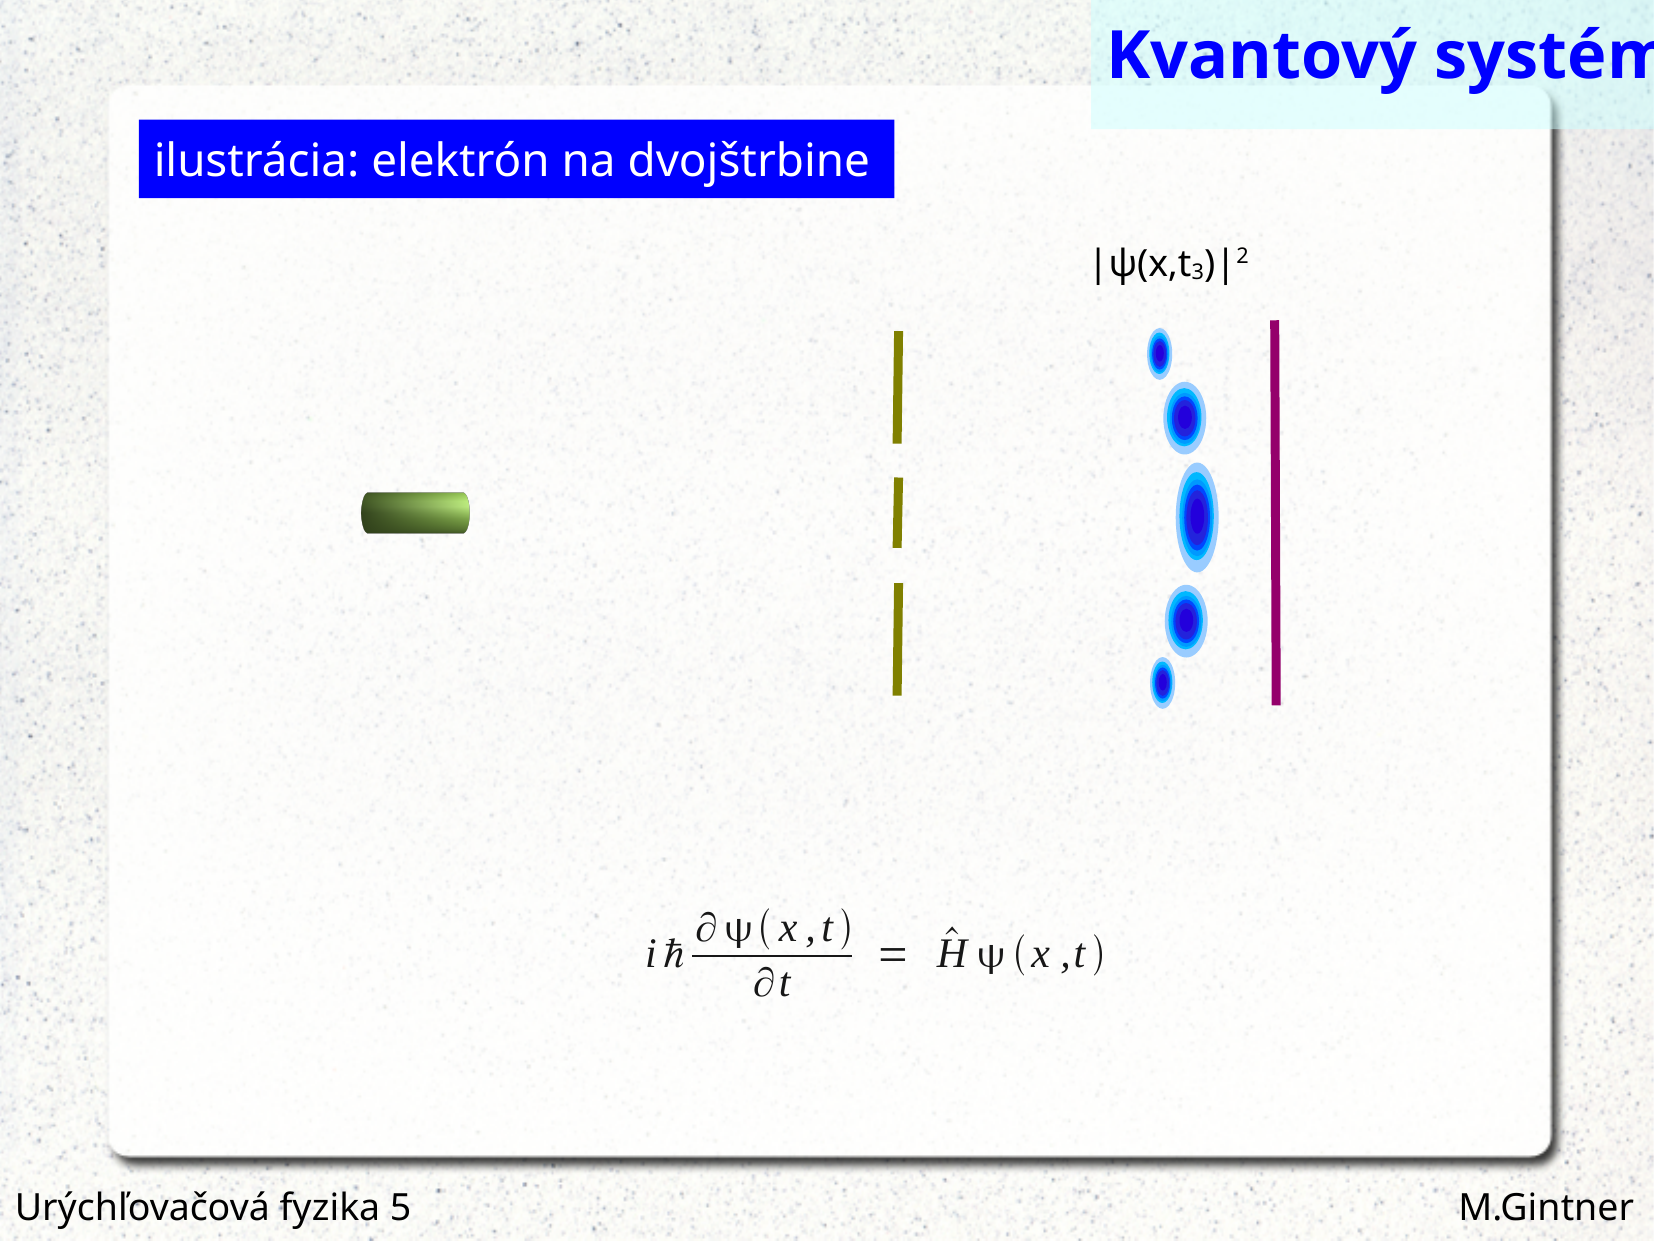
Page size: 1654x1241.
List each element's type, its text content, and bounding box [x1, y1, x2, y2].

text_box [1163, 381, 1207, 455]
text_box ilustrácia: elektrón na dvojštrbine [138, 119, 895, 199]
text_box [1164, 584, 1208, 658]
text_box Urýchľovačová fyzika 5 [0, 1173, 445, 1241]
text_box Kvantový systém [1091, 0, 1654, 130]
text_box |ψ(x,t3)|2 [1073, 228, 1261, 307]
picture [0, 0, 1654, 1241]
text_box [1150, 657, 1176, 709]
text_box [1175, 462, 1219, 573]
text_box [1147, 328, 1173, 380]
text_box M.Gintner [1443, 1173, 1654, 1241]
chart [634, 904, 1115, 1006]
